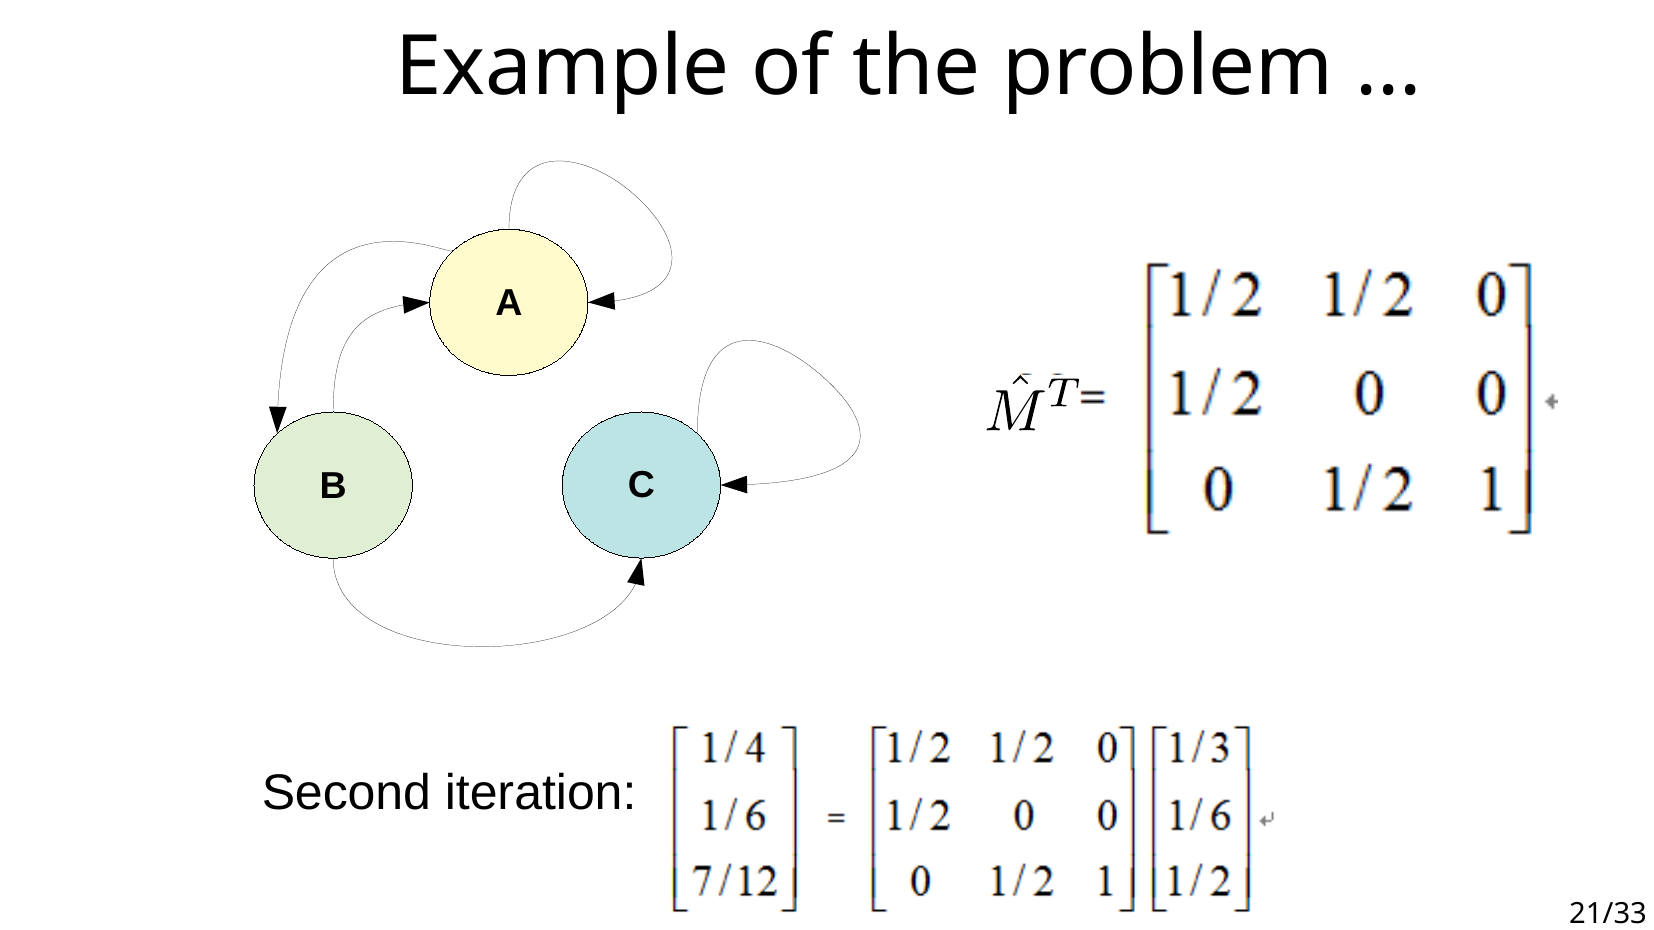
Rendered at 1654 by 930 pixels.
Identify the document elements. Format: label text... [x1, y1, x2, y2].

text_box [984, 375, 1081, 431]
text_box A [429, 229, 588, 376]
text_box B [253, 411, 413, 559]
picture [1009, 250, 1558, 556]
picture [630, 695, 1282, 930]
text_box C [562, 411, 721, 559]
title Example of the problem ... [345, 1, 1441, 120]
text_box Second iteration: [247, 752, 953, 828]
